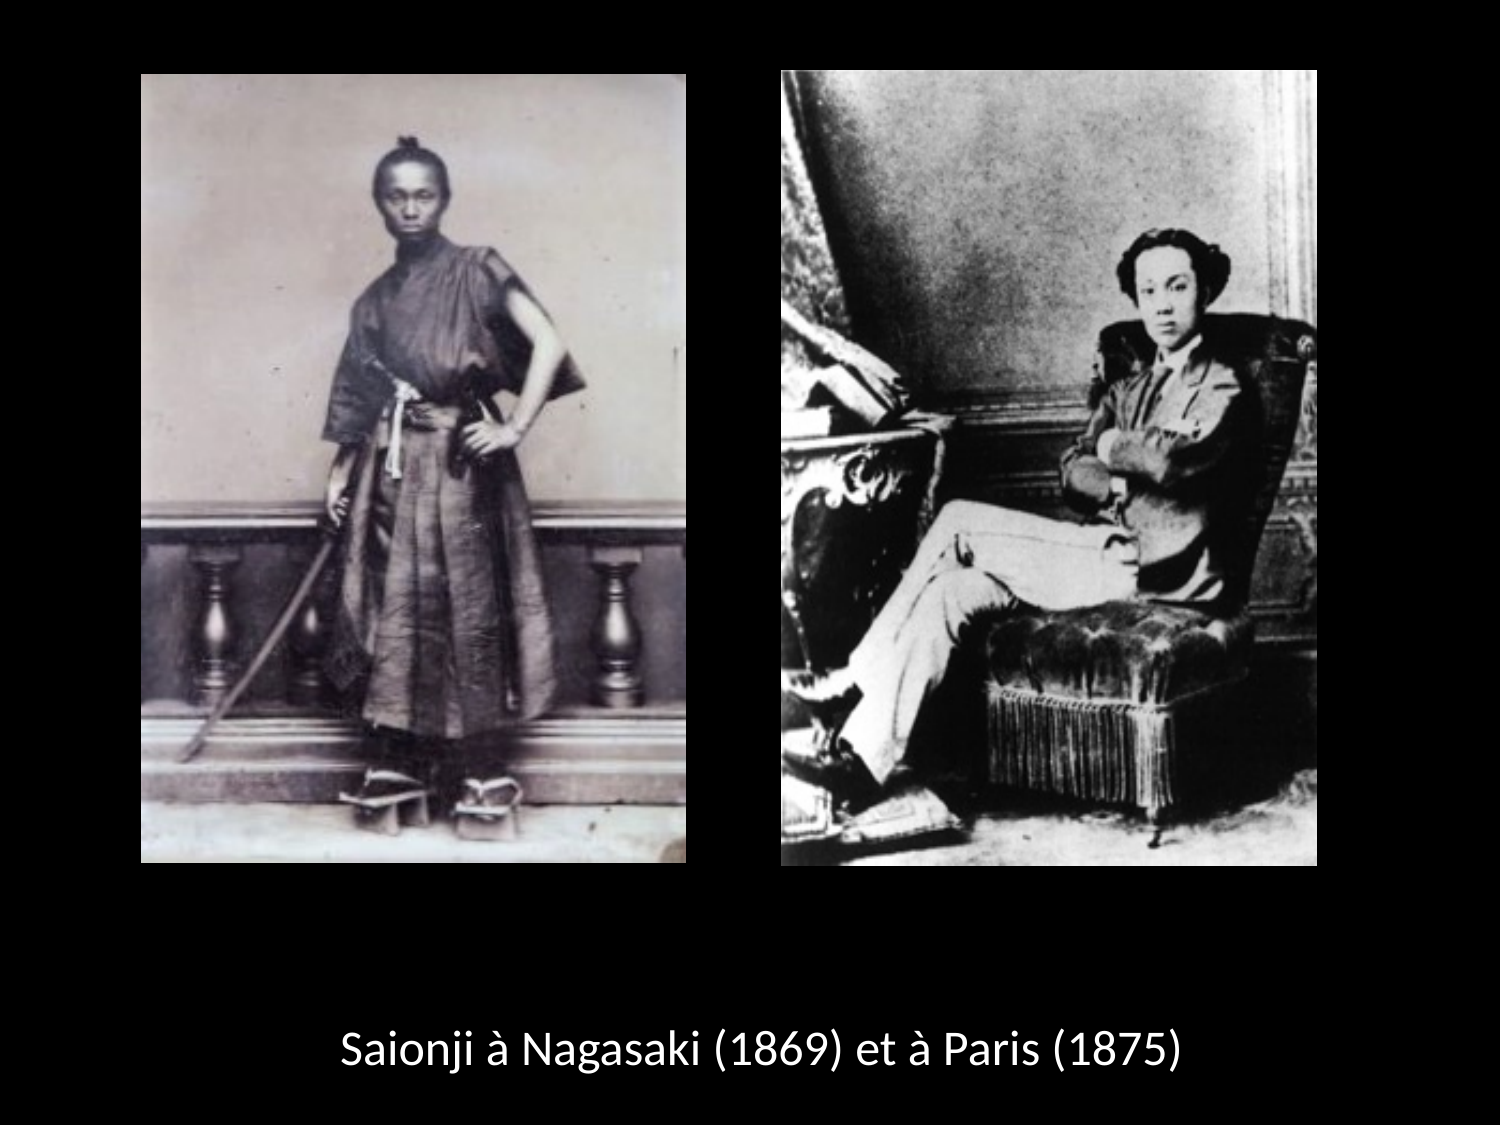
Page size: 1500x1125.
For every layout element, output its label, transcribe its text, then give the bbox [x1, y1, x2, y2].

title Saionji à Nagasaki (1869) et à Paris (1875) [64, 999, 1459, 1092]
picture [781, 70, 1317, 866]
picture [141, 74, 686, 863]
